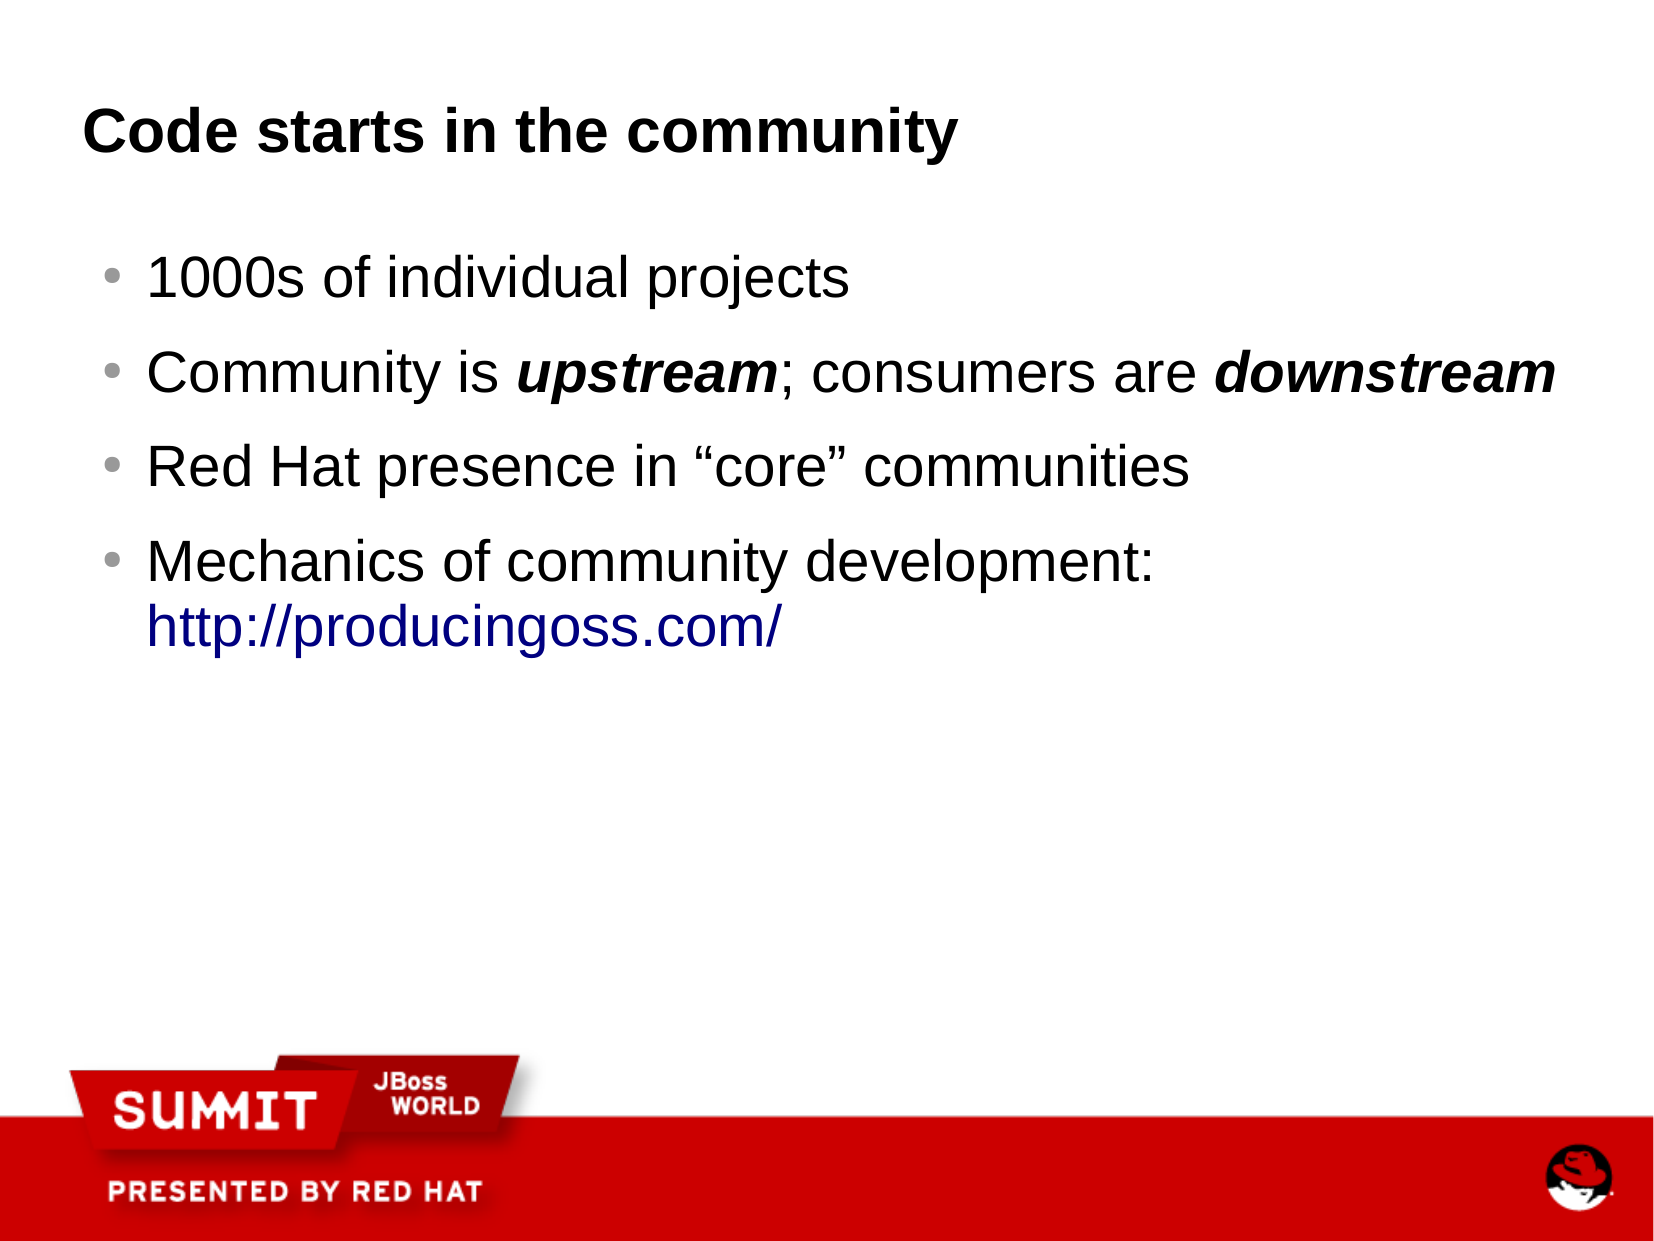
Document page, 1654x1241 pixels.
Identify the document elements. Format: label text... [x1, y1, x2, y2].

title Code starts in the community [82, 37, 1571, 226]
picture [0, 1043, 1654, 1241]
list 1000s of individual projects Community is upstream; consumers are downstream Red Hat presence in “core” communities Mechanics of community development: http://producingoss.com/ [86, 244, 1576, 1039]
